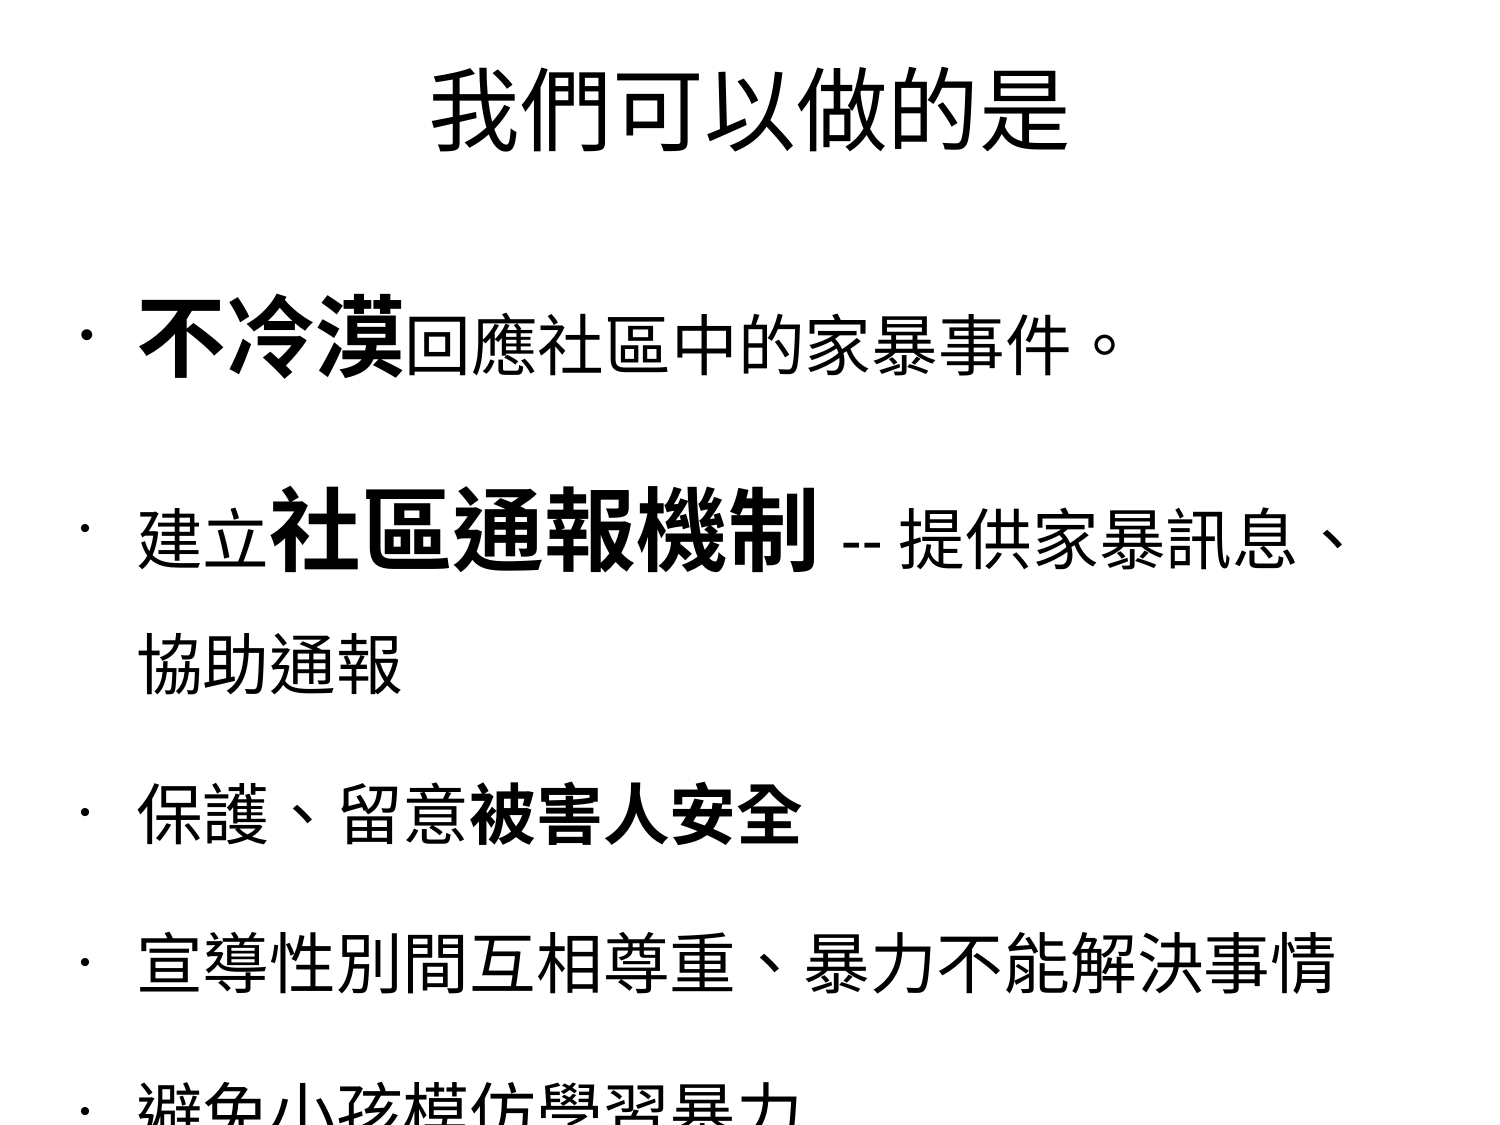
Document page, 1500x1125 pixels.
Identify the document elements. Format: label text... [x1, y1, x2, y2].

title 我們可以做的是 [75, 45, 1425, 233]
list 不冷漠回應社區中的家暴事件。 建立社區通報機制--提供家暴訊息、協助通報 保護、留意被害人安全 宣導性別間互相尊重、暴力不能解決事情 避免小孩模仿學習暴力 等待被害人 [64, 219, 1415, 963]
